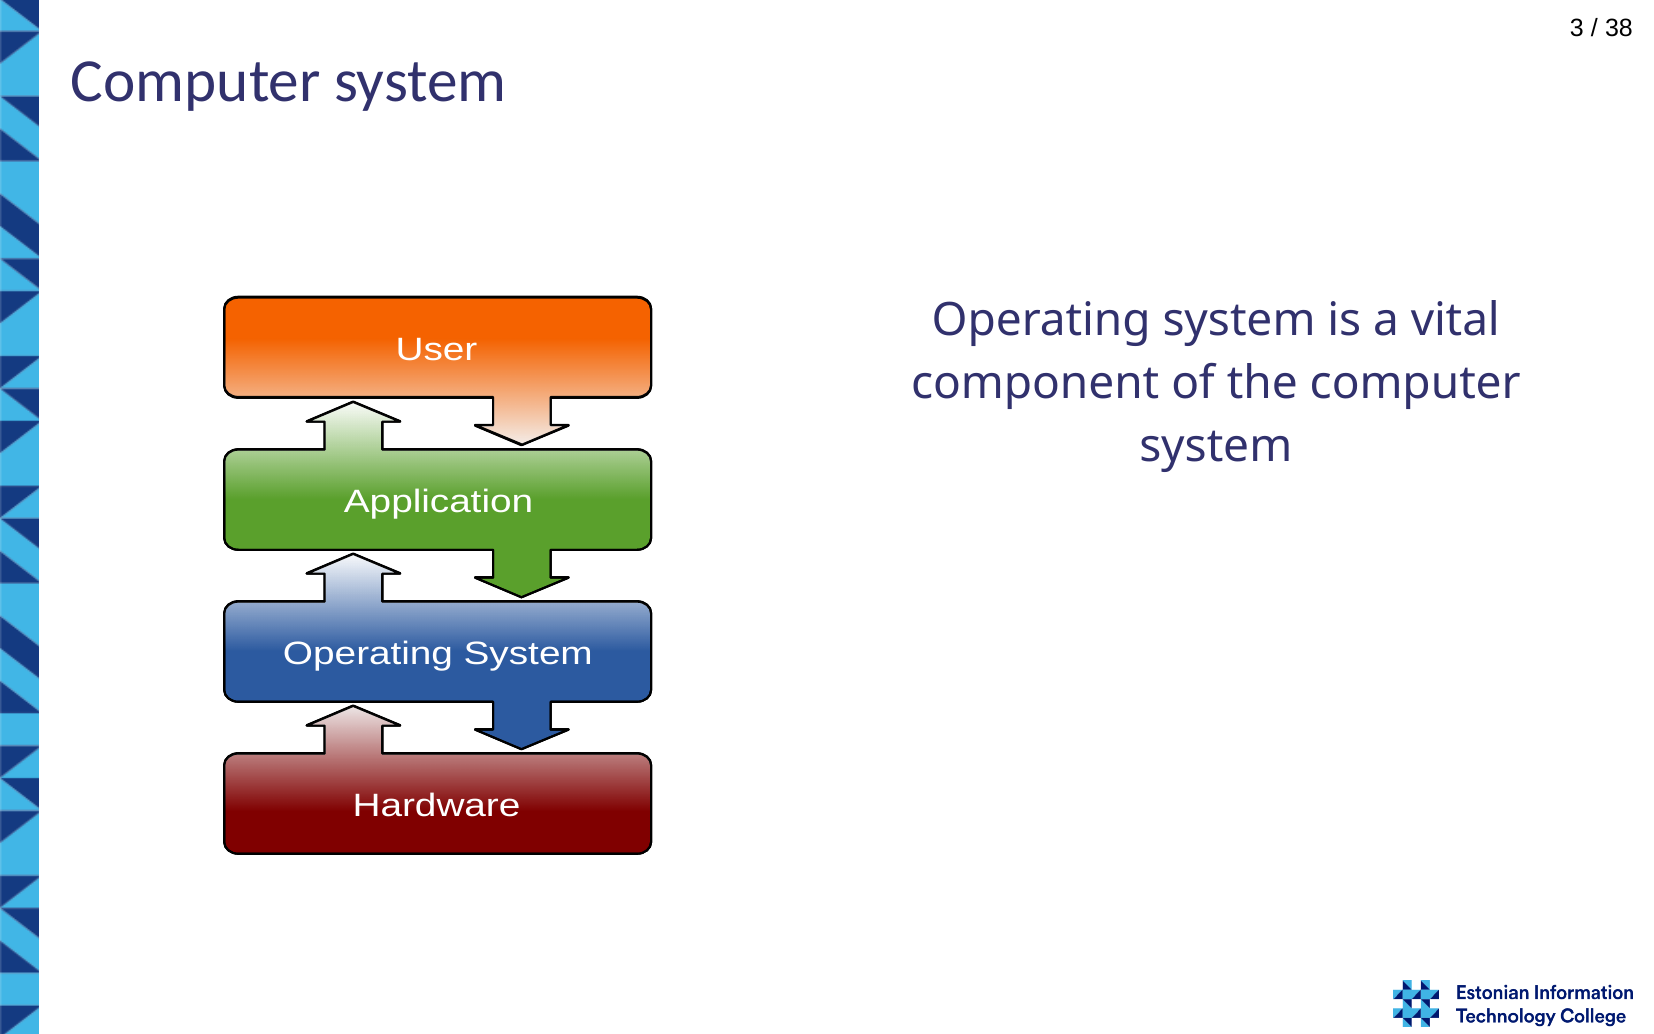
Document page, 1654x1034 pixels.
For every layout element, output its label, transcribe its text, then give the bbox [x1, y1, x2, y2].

title Computer system [70, 41, 1630, 130]
picture [1393, 980, 1633, 1027]
list Operating system is a vital component of the computer system [825, 286, 1536, 886]
picture [194, 275, 681, 875]
